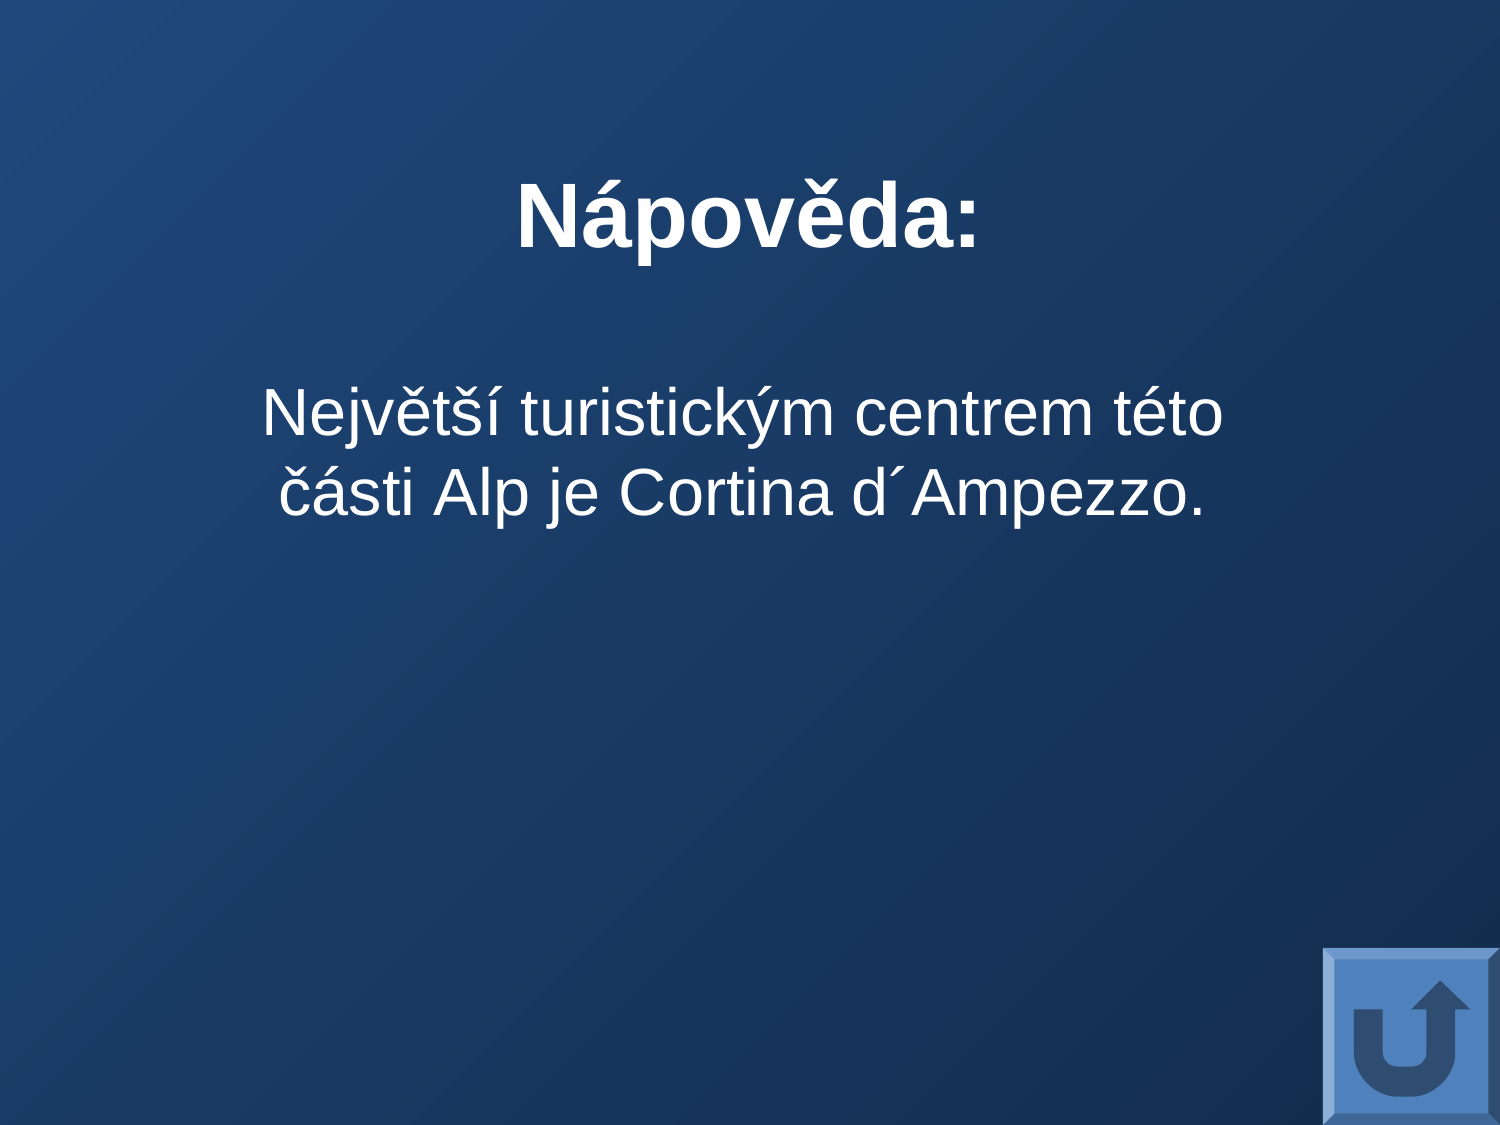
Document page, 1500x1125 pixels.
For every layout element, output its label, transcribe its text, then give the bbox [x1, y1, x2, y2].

title Nápověda: [112, 90, 1388, 332]
text_box Největší turistickým centrem této části Alp je Cortina d´Ampezzo. [218, 361, 1269, 650]
text_box [1324, 947, 1500, 1125]
